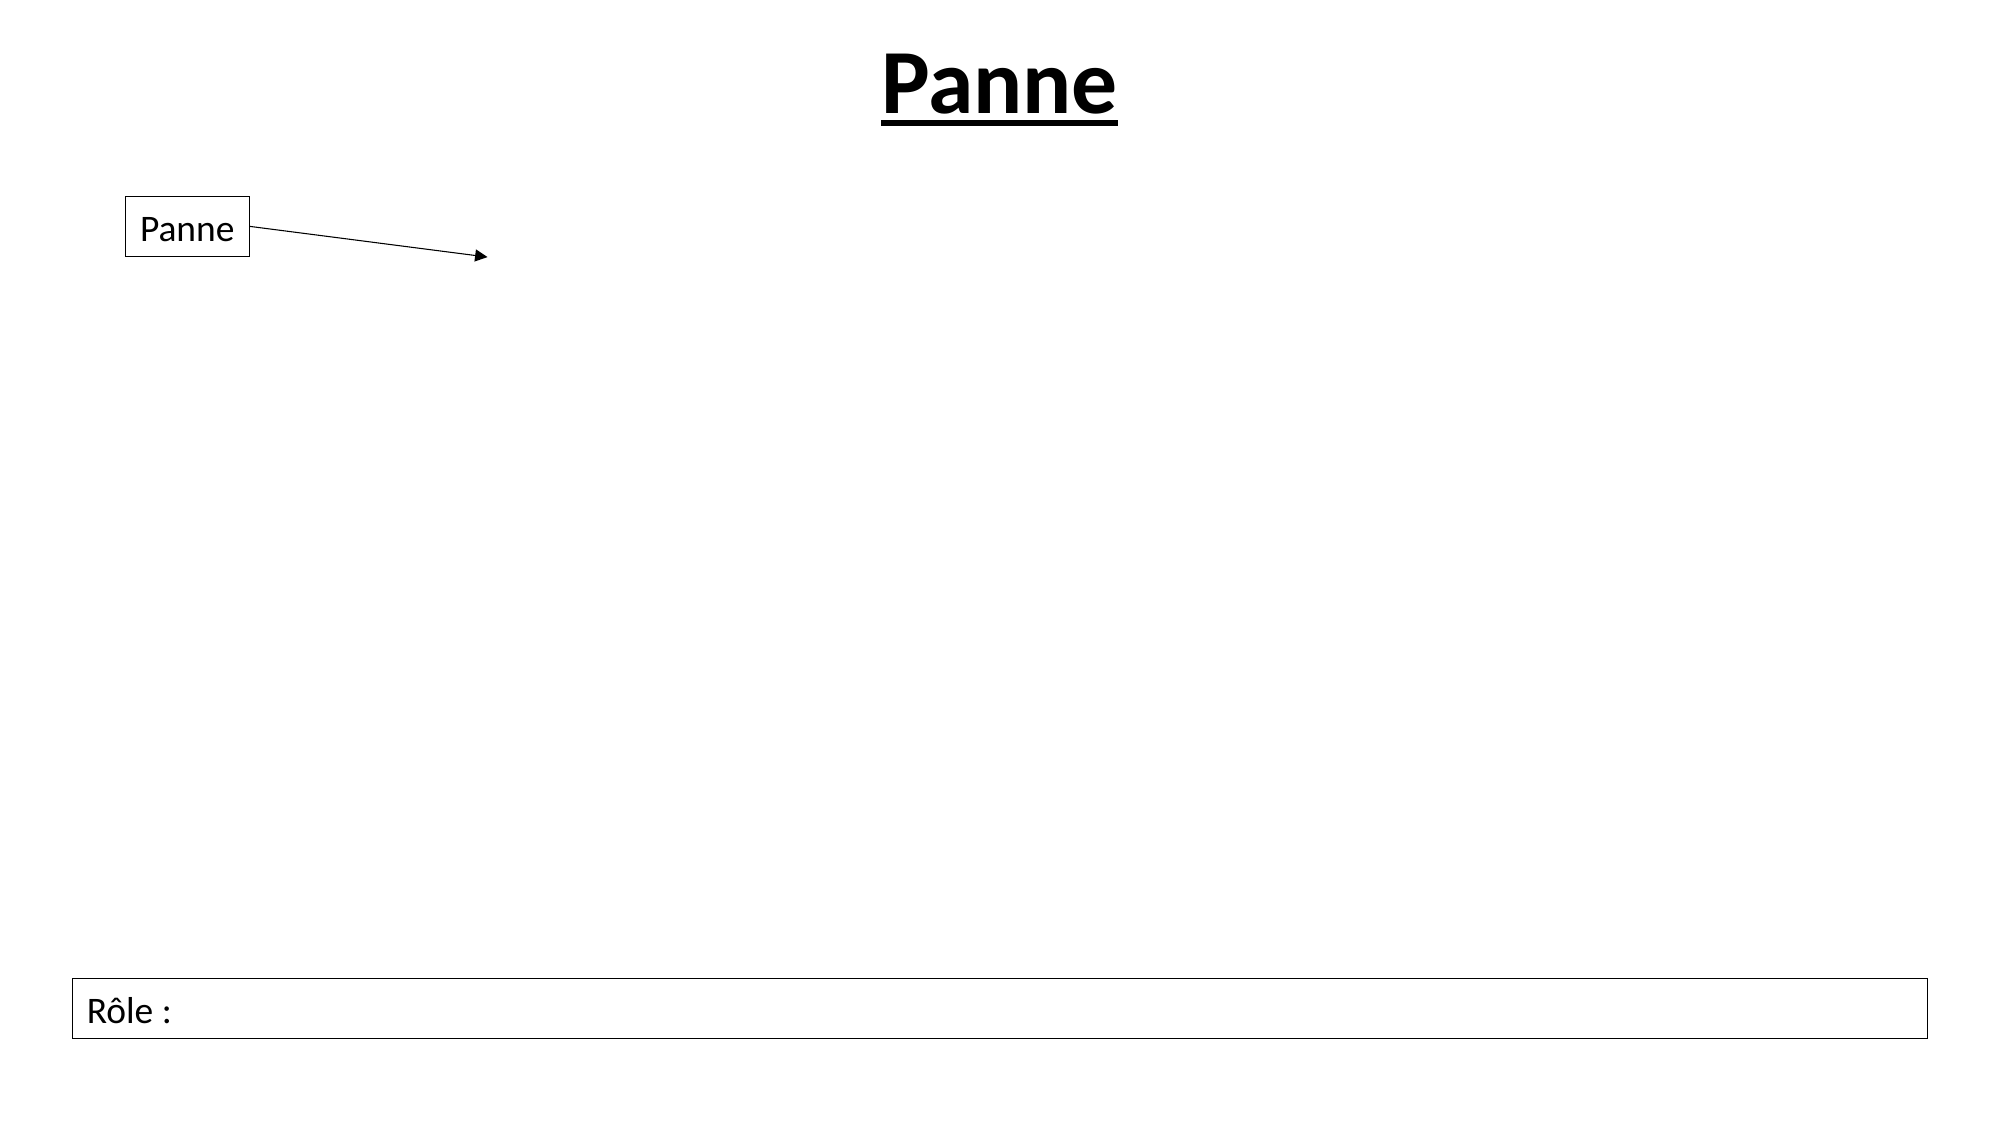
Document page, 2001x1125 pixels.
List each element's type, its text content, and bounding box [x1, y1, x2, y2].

text_box Panne [866, 14, 1134, 140]
text_box Panne [125, 196, 250, 257]
text_box Rôle : [72, 978, 1928, 1039]
